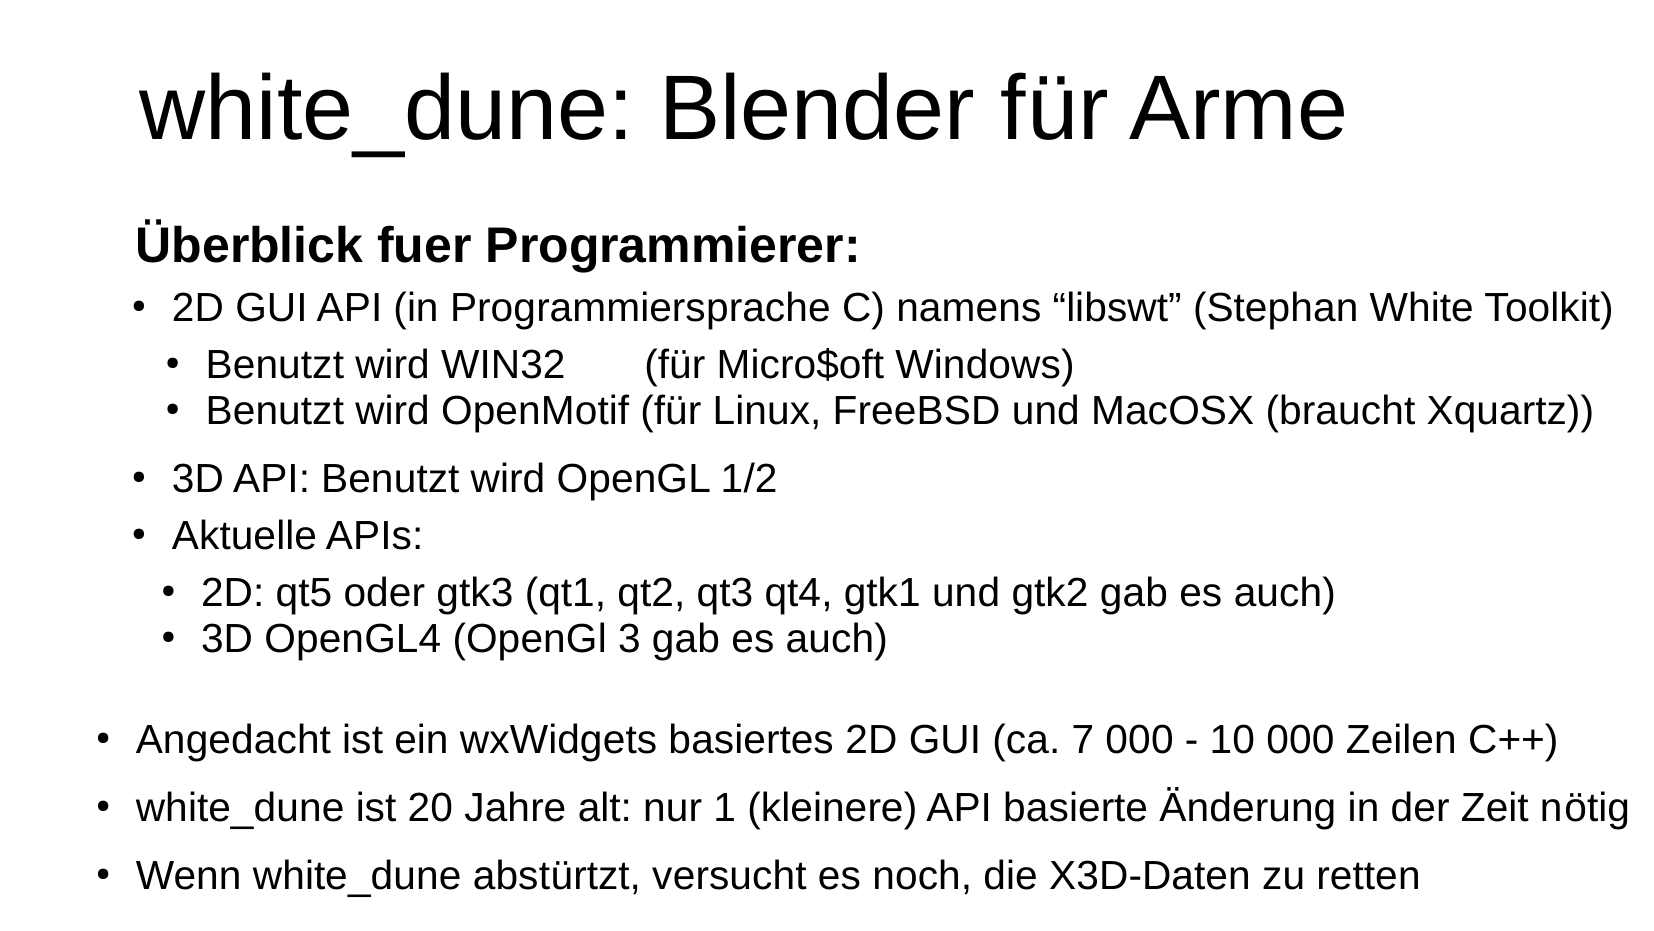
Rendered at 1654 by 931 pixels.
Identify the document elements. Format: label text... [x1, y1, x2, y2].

title white_dune: Blender für Arme [0, 30, 1489, 186]
list Überblick fuer Programmierer: 2D GUI API (in Programmiersprache C) namens “libswt” (Stephan White Toolkit) Benutzt wird WIN32 (für Micro$oft Windows) Benutzt wird OpenMotif (für Linux, FreeBSD und MacOSX (braucht Xquartz)) 3D API: Benutzt wird OpenGL 1/2 Aktuelle APIs: 2D: qt5 oder gtk3 (qt1, qt2, qt3 qt4, gtk1 und gtk2 gab es auch) 3D OpenGL4 (OpenGl 3 gab es auch) Angedacht ist ein wxWidgets basiertes 2D GUI (ca. 7 000 - 10 000 Zeilen C++) white_dune ist 20 Jahre alt: nur 1 (kleinere) API basierte Änderung in der Zeit nötig Wenn white_dune abstürtzt, versucht es noch, die X3D-Daten zu retten [82, 217, 1636, 931]
